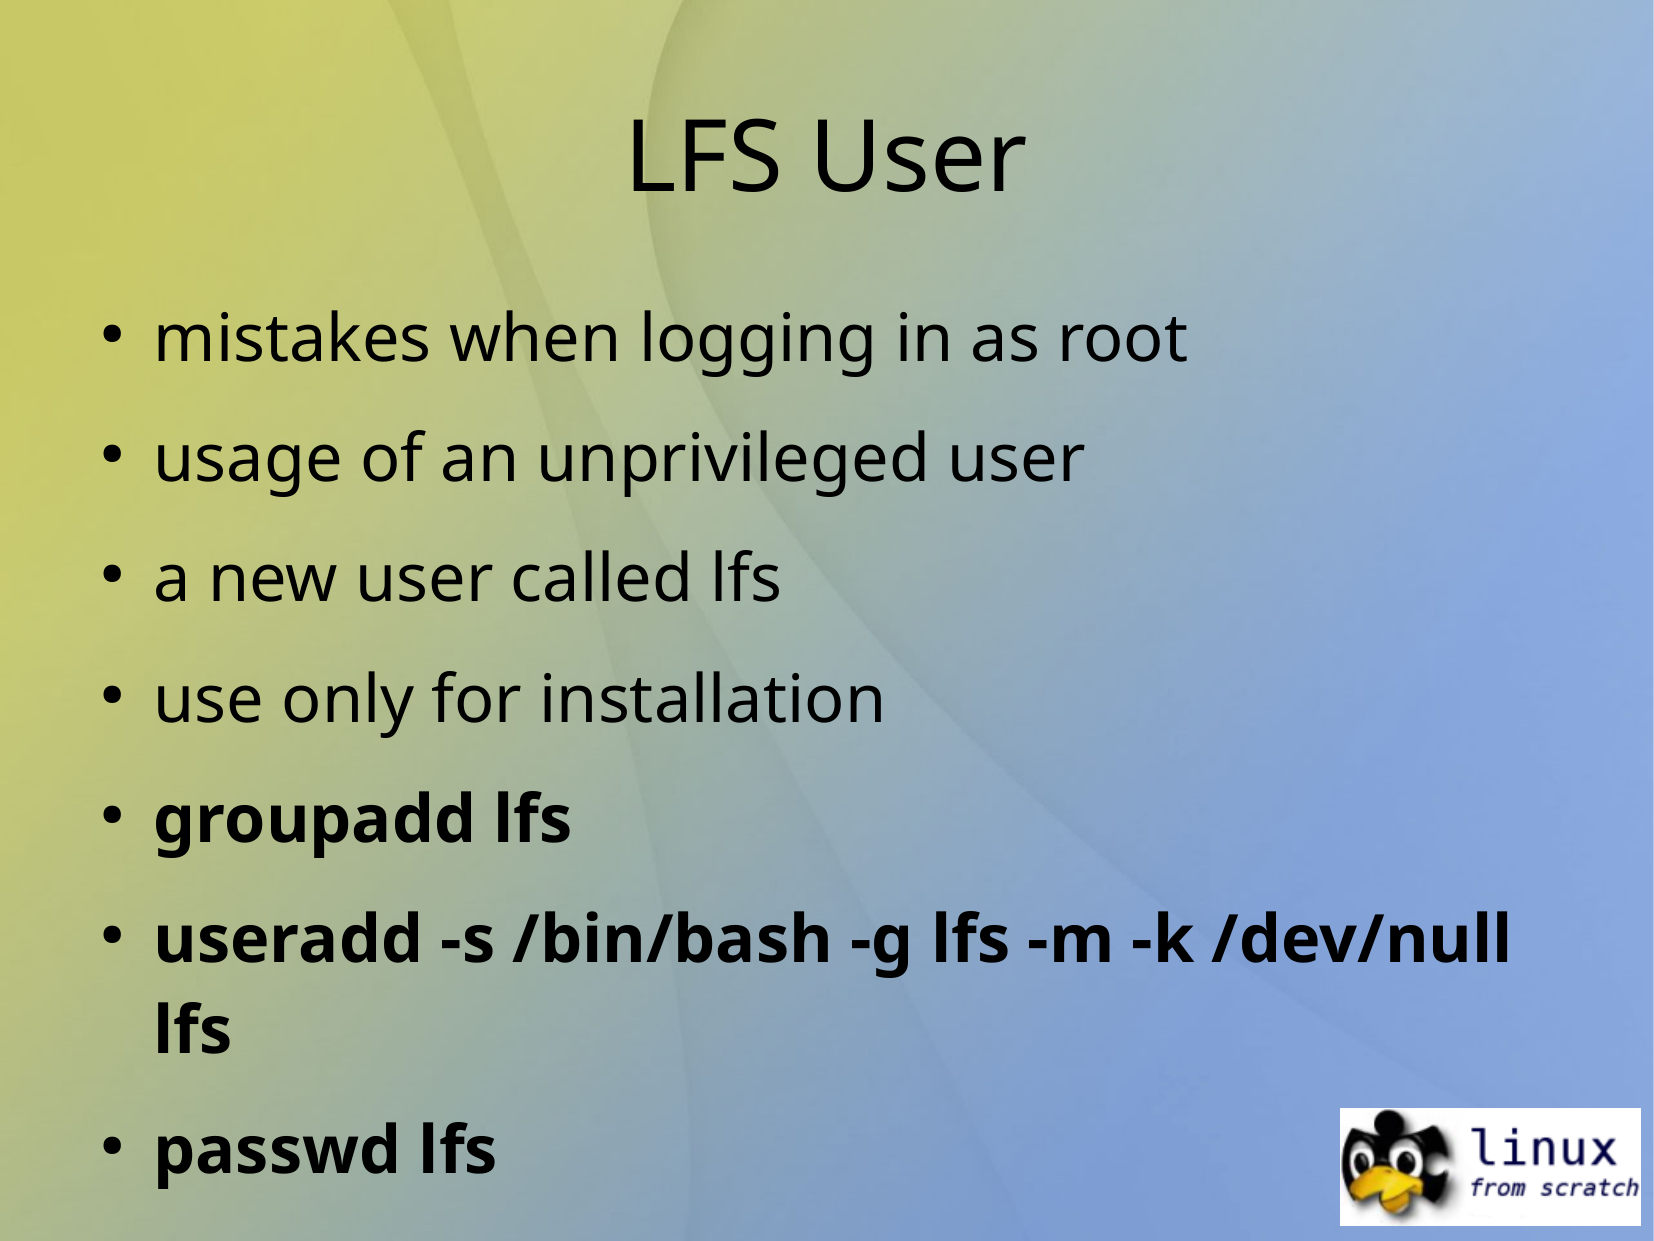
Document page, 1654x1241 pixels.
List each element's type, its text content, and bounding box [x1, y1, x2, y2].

title LFS User [82, 56, 1571, 250]
picture [0, 0, 1654, 1241]
list mistakes when logging in as root usage of an unprivileged user a new user called lfs use only for installation groupadd lfs useradd -s /bin/bash -g lfs -m -k /dev/null lfs passwd lfs [82, 290, 1571, 1115]
